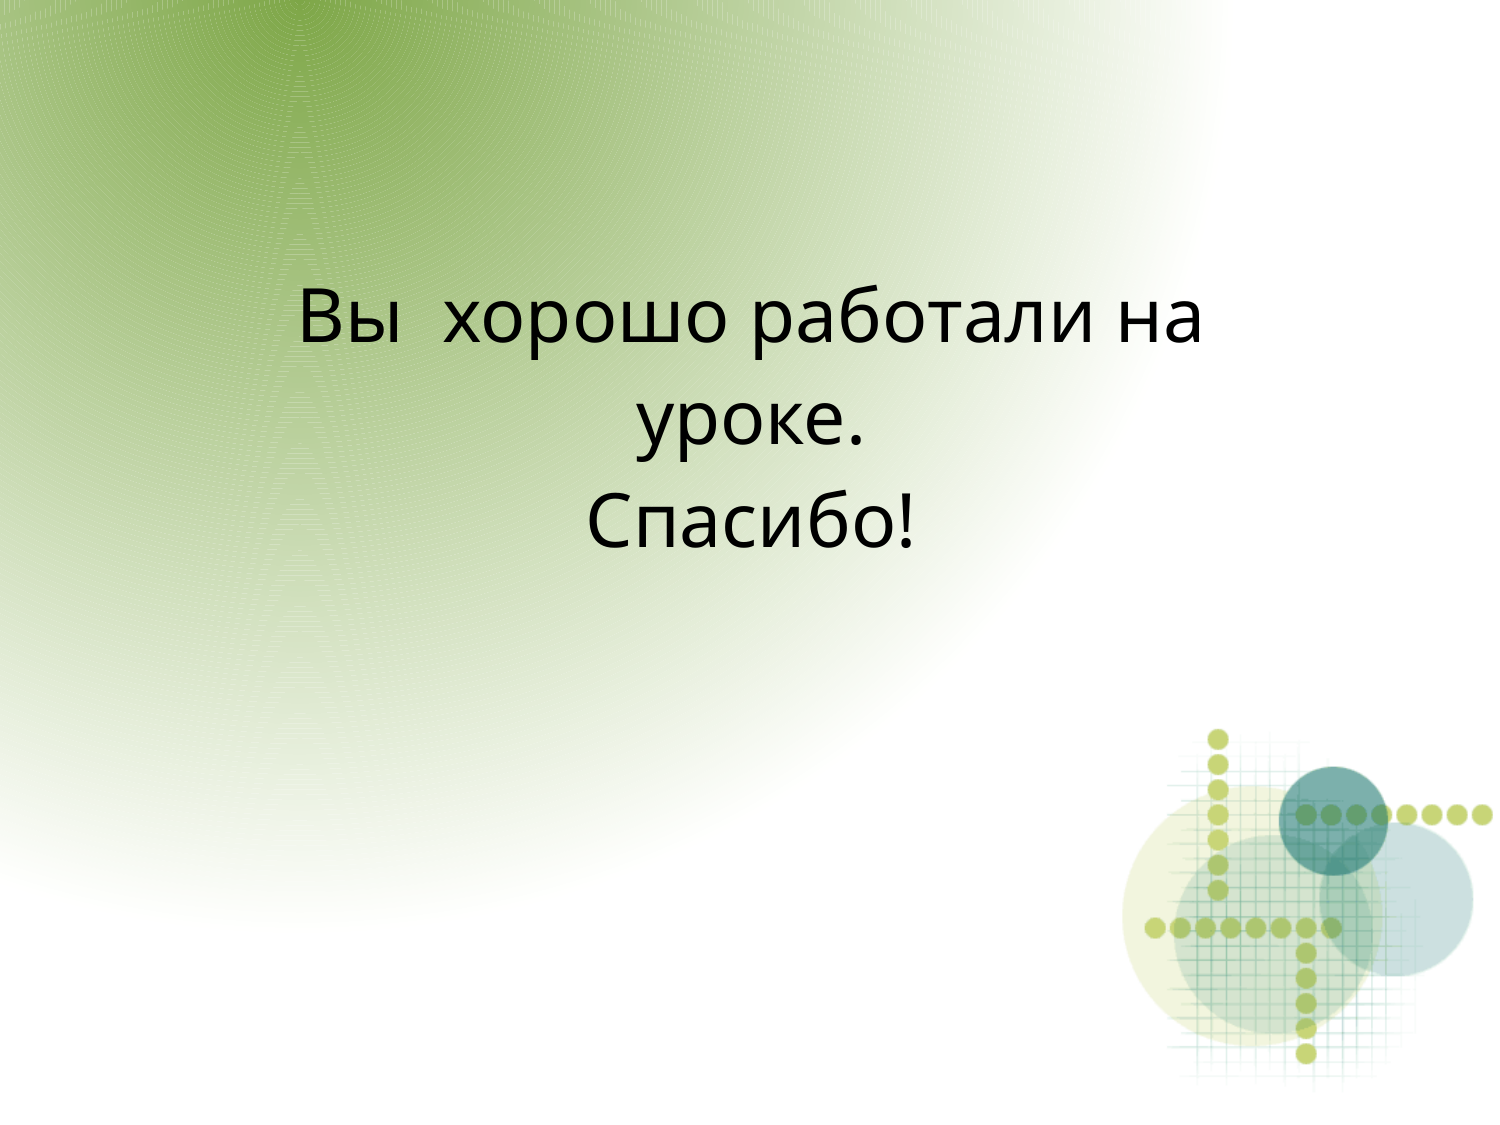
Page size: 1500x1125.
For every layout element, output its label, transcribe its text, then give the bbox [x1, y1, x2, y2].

chart [110, 312, 1392, 1022]
text_box Вы хорошо работали на уроке. Спасибо! [236, 254, 1267, 453]
picture [1110, 718, 1500, 1098]
